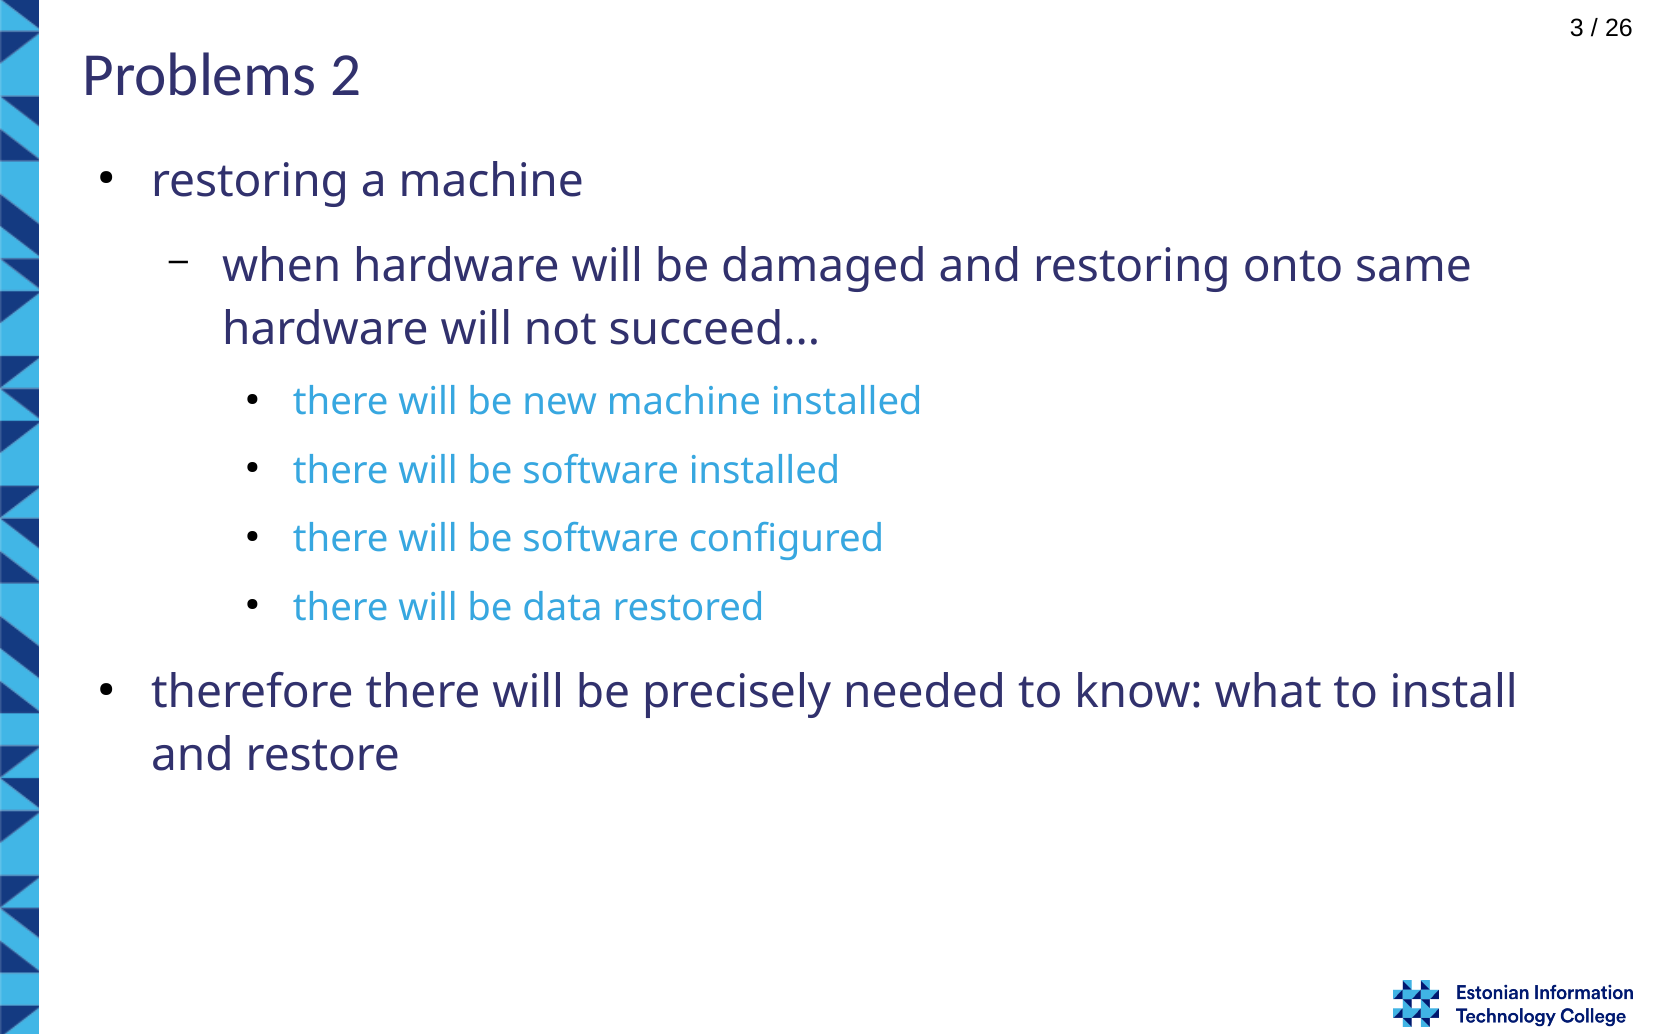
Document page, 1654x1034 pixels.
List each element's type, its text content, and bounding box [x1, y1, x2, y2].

picture [1393, 980, 1633, 1027]
title Problems 2 [82, 41, 1571, 119]
list restoring a machine when hardware will be damaged and restoring onto same hardware will not succeed... there will be new machine installed there will be software installed there will be software configured there will be data restored therefore there will be precisely needed to know: what to install and restore [80, 147, 1536, 866]
